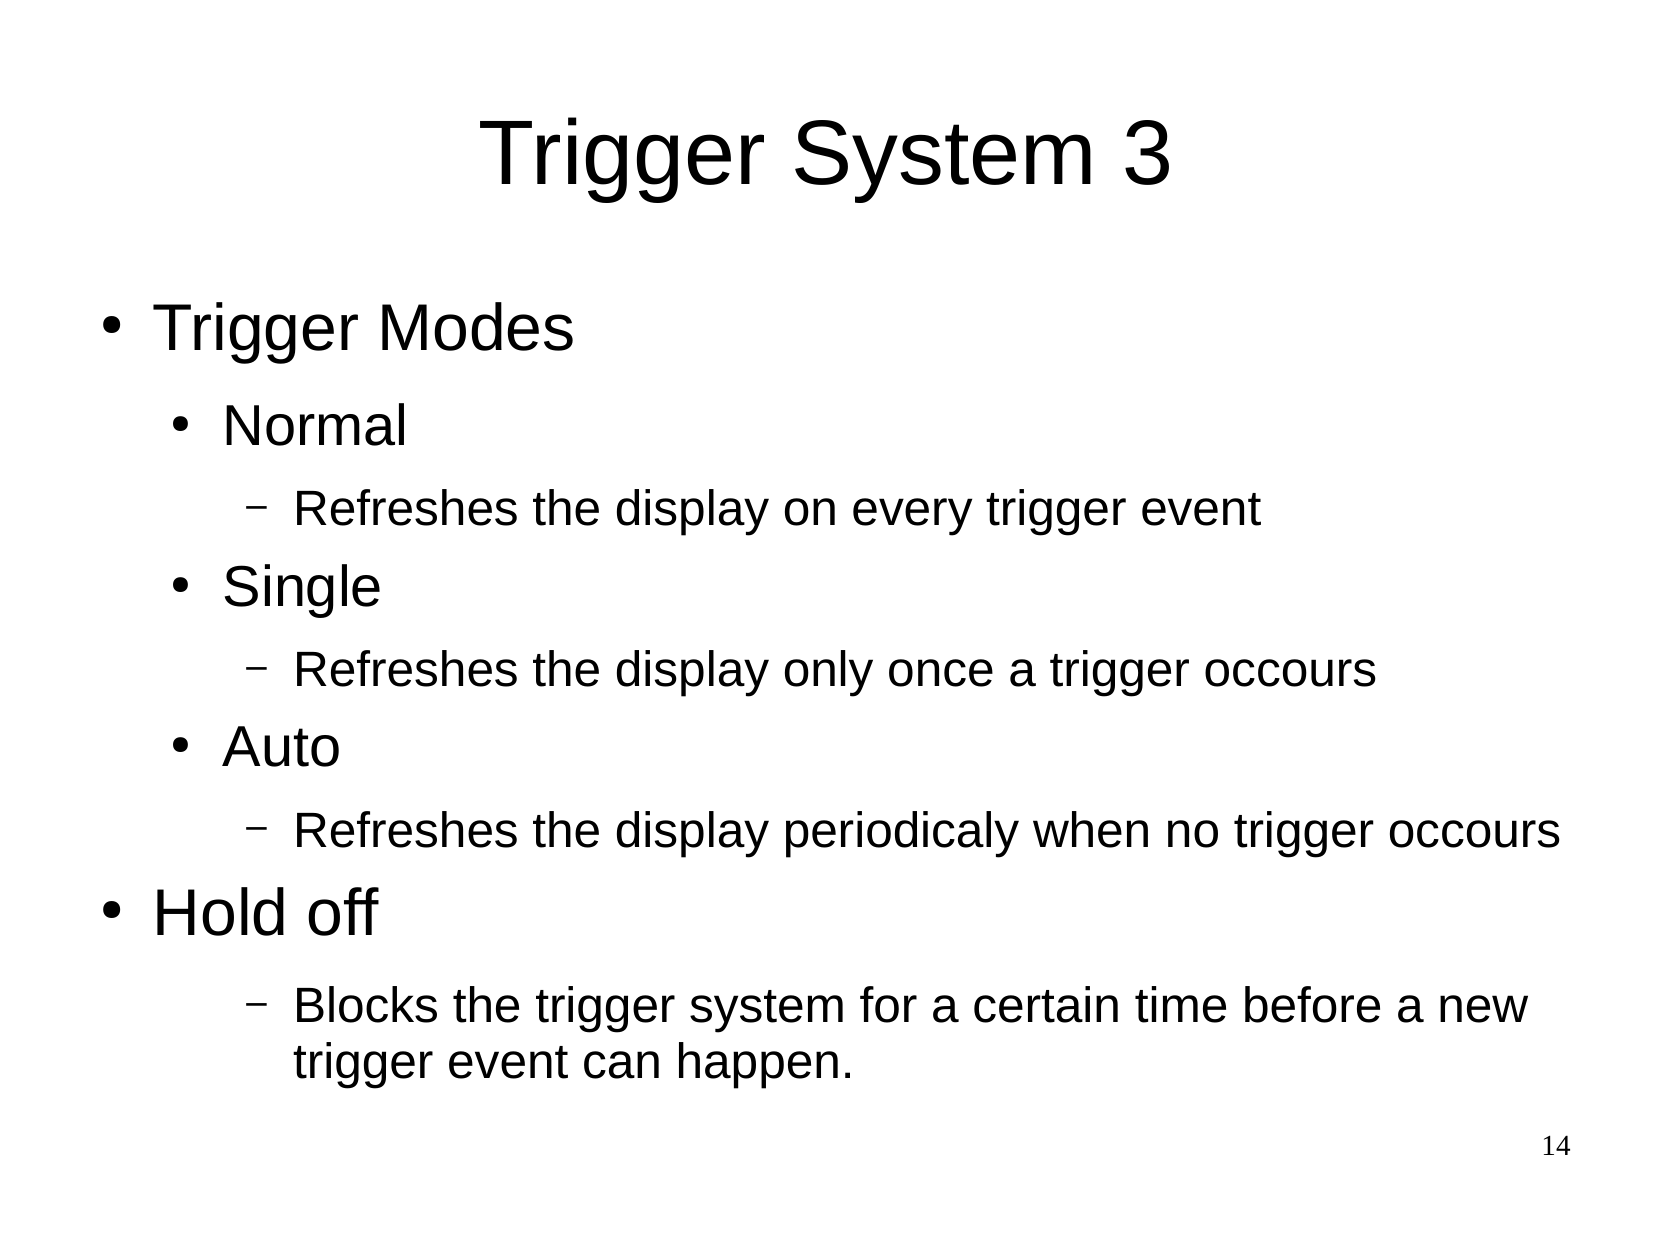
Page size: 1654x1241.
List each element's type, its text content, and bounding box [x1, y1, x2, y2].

list Trigger Modes Normal Refreshes the display on every trigger event Single Refreshes the display only once a trigger occours Auto Refreshes the display periodicaly when no trigger occours Hold off Blocks the trigger system for a certain time before a new trigger event can happen. [82, 290, 1571, 1109]
title Trigger System 3 [82, 49, 1571, 257]
